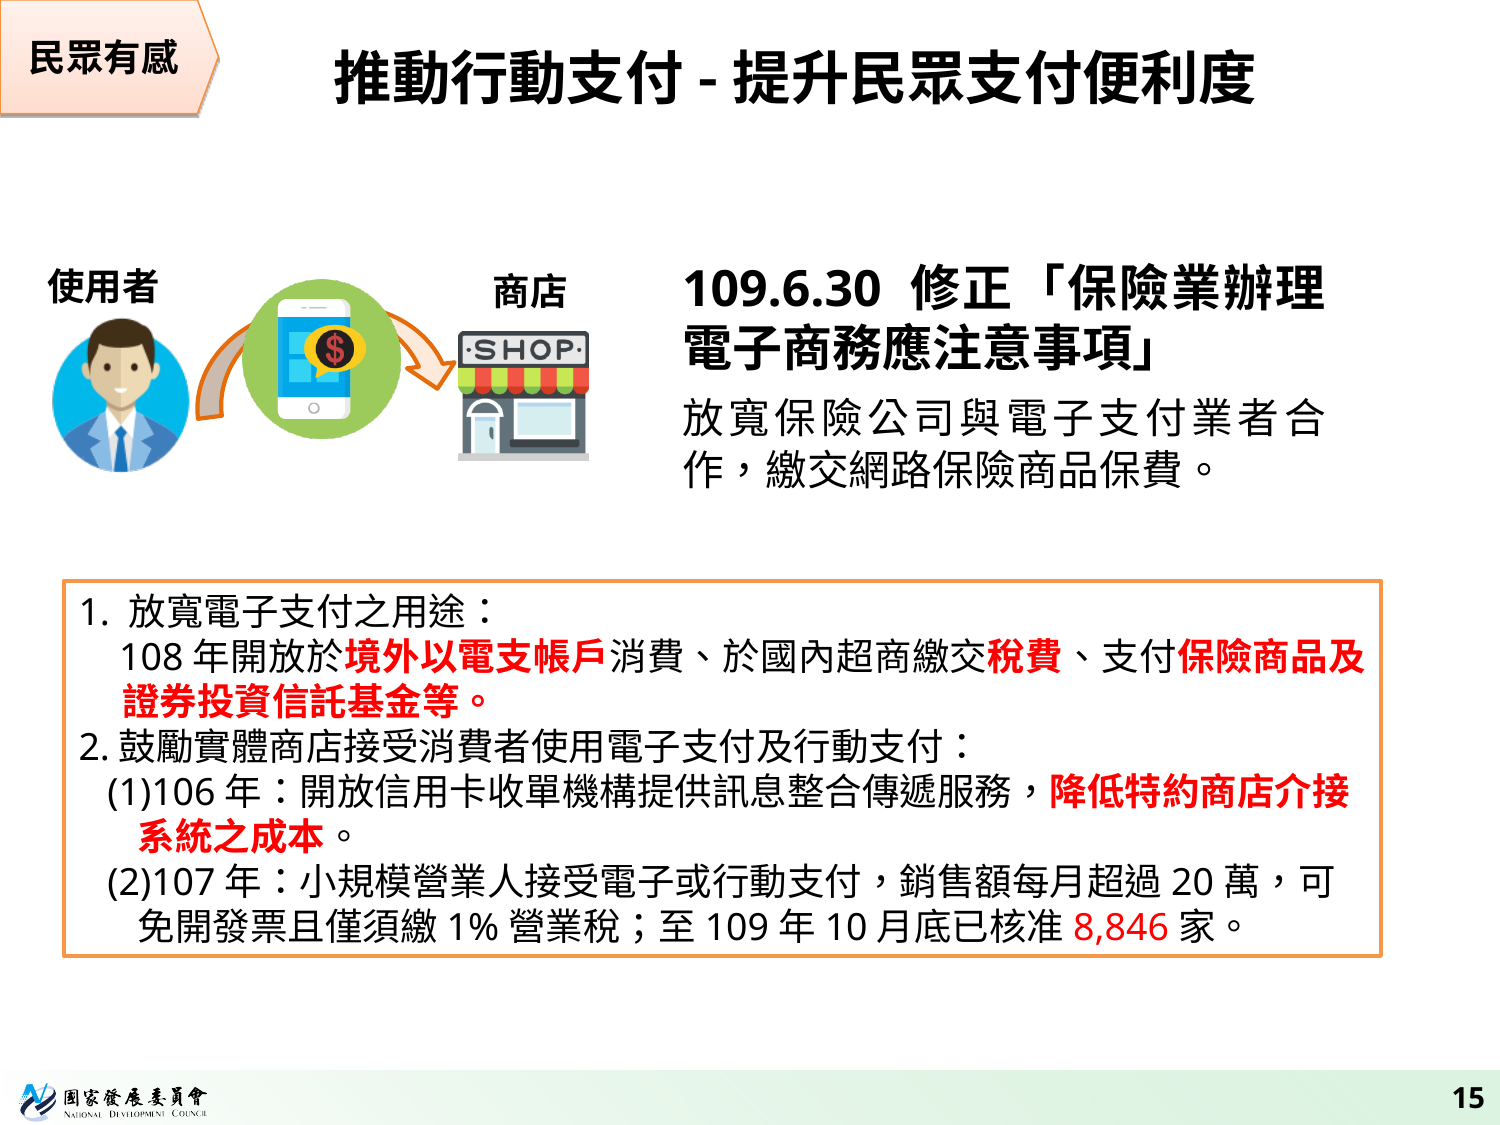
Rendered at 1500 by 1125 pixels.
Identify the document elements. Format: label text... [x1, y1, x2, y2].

text_box 1. 放寬電子支付之用途： 108年開放於境外以電支帳戶消費、於國內超商繳交稅費、支付保險商品及證券投資信託基金等。 2.鼓勵實體商店接受消費者使用電子支付及行動支付： (1)106年：開放信用卡收單機構提供訊息整合傳遞服務，降低特約商店介接系統之成本。 (2)107年：小規模營業人接受電子或行動支付，銷售額每月超過20萬，可免開發票且僅須繳1%營業稅；至109年10月底已核准8,846家。 [63, 580, 1381, 956]
text_box 109.6.30 修正「保險業辦理電子商務應注意事項」 放寬保險公司與電子支付業者合作，繳交網路保險商品保費。 [667, 249, 1341, 553]
text_box 民眾有感 [0, 0, 219, 114]
text_box 商店 [477, 260, 592, 320]
picture [12, 1074, 230, 1122]
text_box [197, 330, 242, 419]
text_box [401, 320, 455, 389]
text_box 使用者 [32, 255, 186, 316]
picture [242, 279, 401, 439]
title 推動行動支付-提升民眾支付便利度 [238, 16, 1353, 136]
picture [458, 331, 589, 461]
picture [40, 311, 202, 480]
